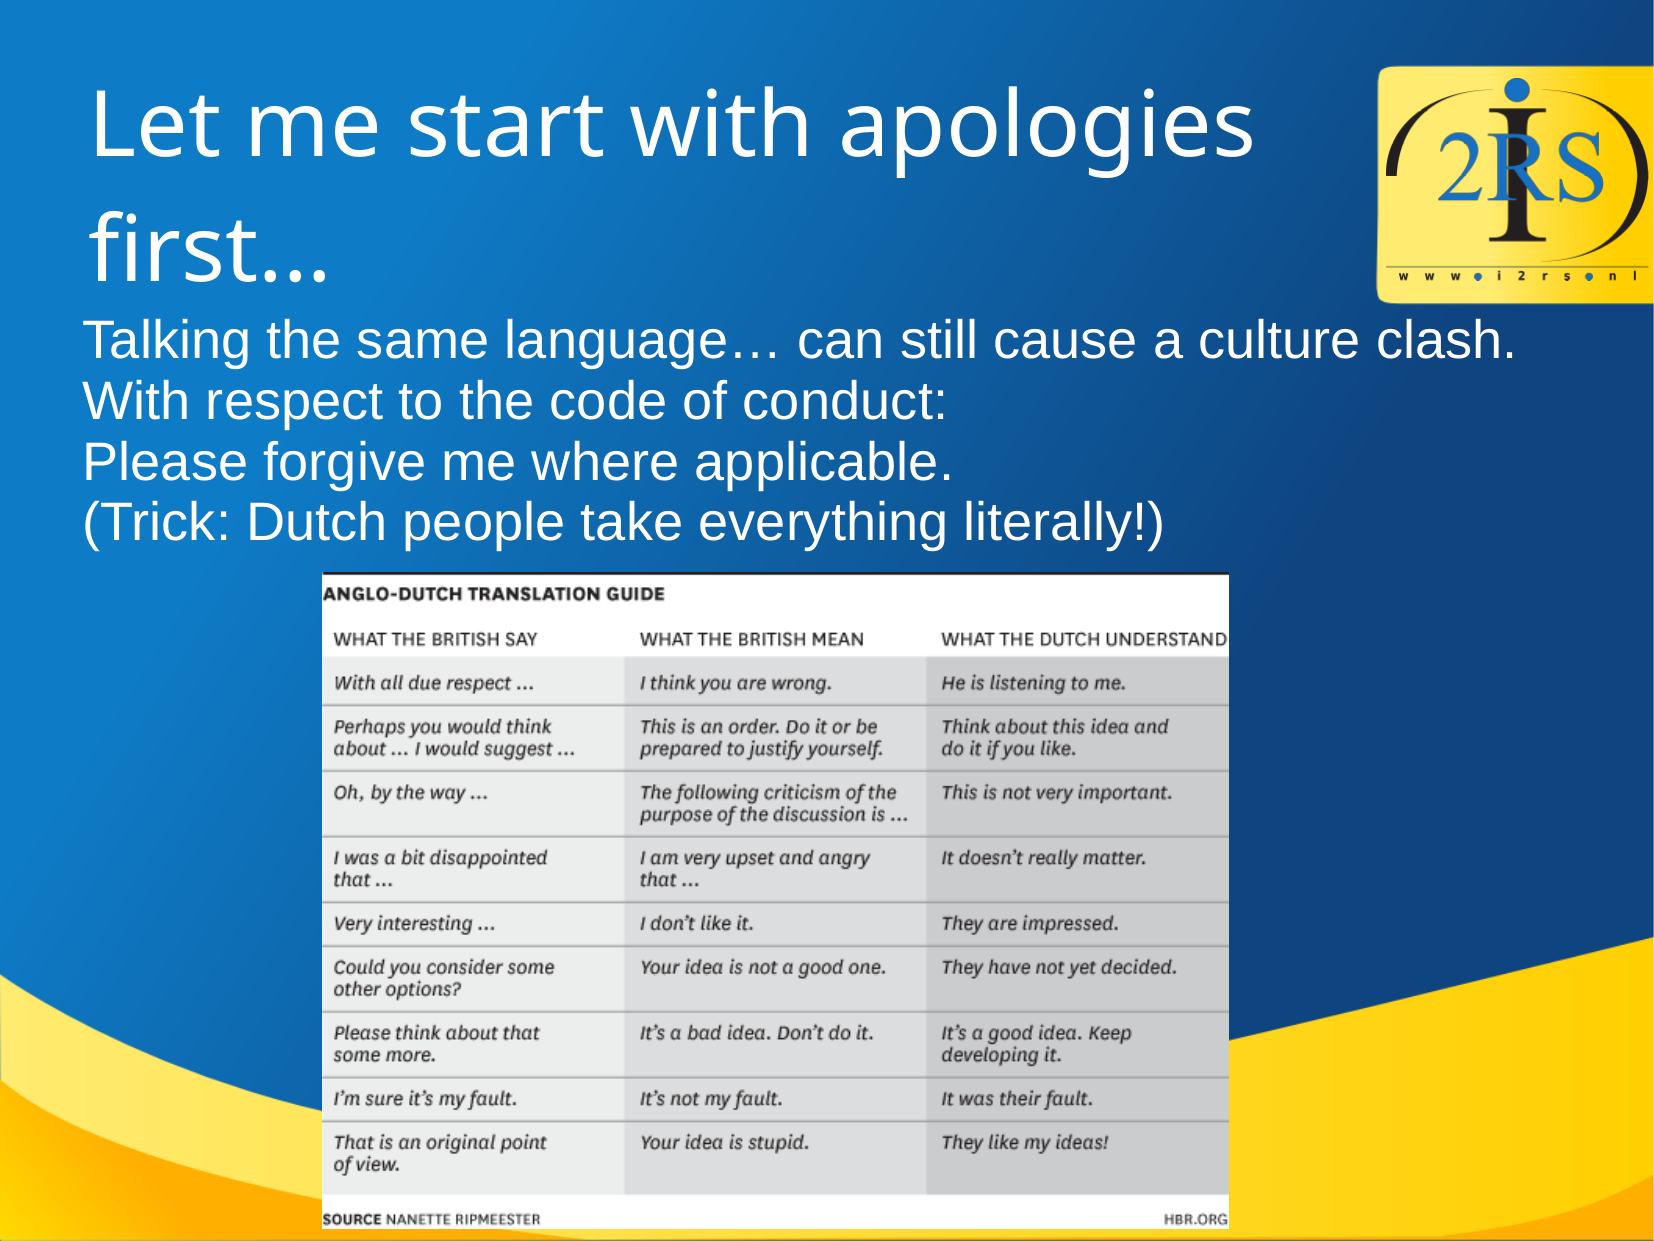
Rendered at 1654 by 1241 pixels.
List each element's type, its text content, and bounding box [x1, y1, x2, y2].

picture [0, 0, 1654, 1241]
title Let me start with apologies first... [88, 58, 1335, 259]
subtitle Talking the same language… can still cause a culture clash. With respect to the code of conduct: Please forgive me where applicable. (Trick: Dutch people take everything literally!) [82, 259, 1560, 603]
